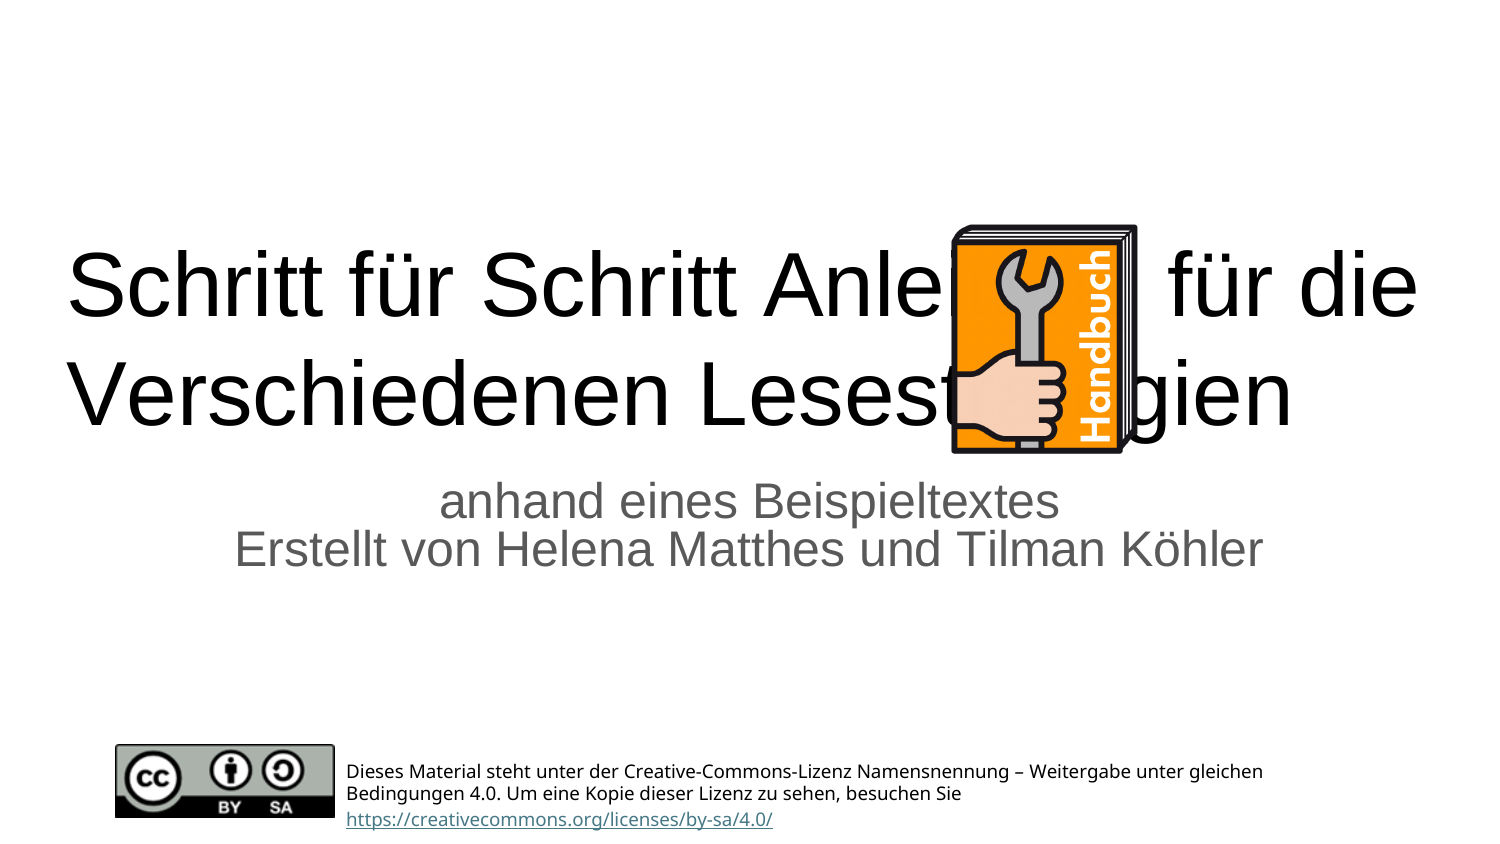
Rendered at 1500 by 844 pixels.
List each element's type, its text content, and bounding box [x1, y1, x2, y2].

subtitle anhand eines Beispieltextes Erstellt von Helena Matthes und Tilman Köhler [51, 464, 1449, 595]
text_box Dieses Material steht unter der Creative-Commons-Lizenz Namensnennung – Weitergabe unter gleichen Bedingungen 4.0. Um eine Kopie dieser Lizenz zu sehen, besuchen Sie https://creativecommons.org/licenses/by-sa/4.0/ [331, 744, 1401, 820]
picture [900, 218, 1189, 459]
picture [115, 745, 335, 818]
title Schritt für Schritt Anleitung für die Verschiedenen Lesestrategien [51, 122, 1449, 459]
